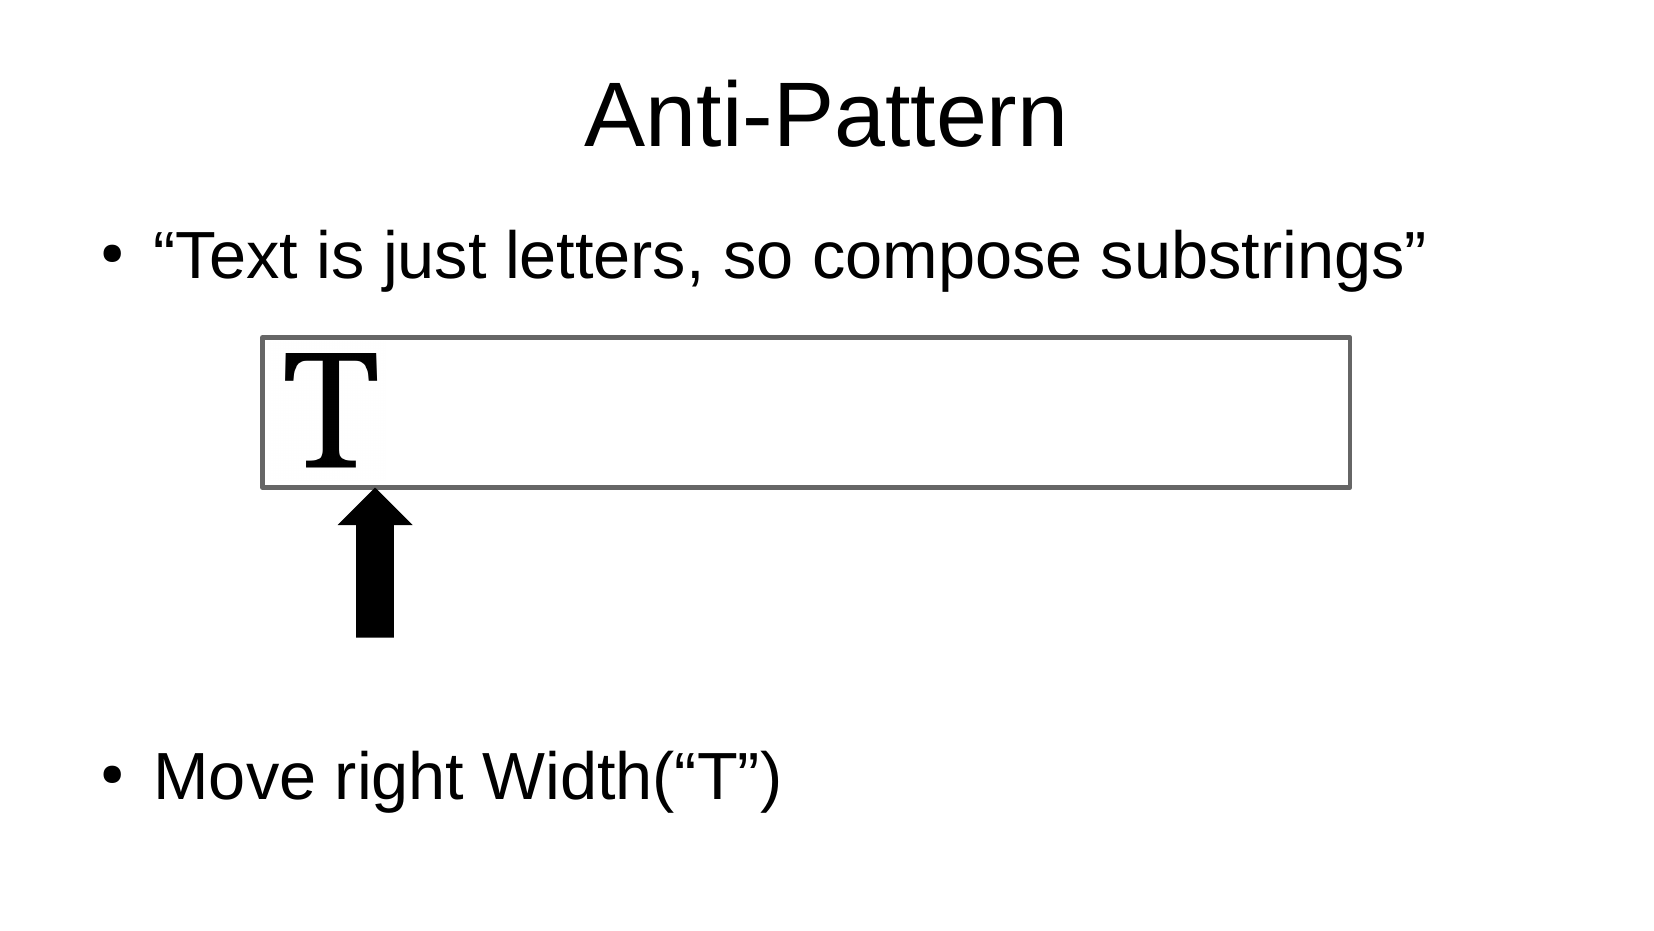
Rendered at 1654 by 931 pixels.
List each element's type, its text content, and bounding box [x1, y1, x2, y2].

list “Text is just letters, so compose substrings” Move right Width(“T”) [82, 217, 1571, 901]
picture [268, 341, 386, 481]
title Anti-Pattern [82, 37, 1571, 193]
text_box [262, 337, 1350, 638]
